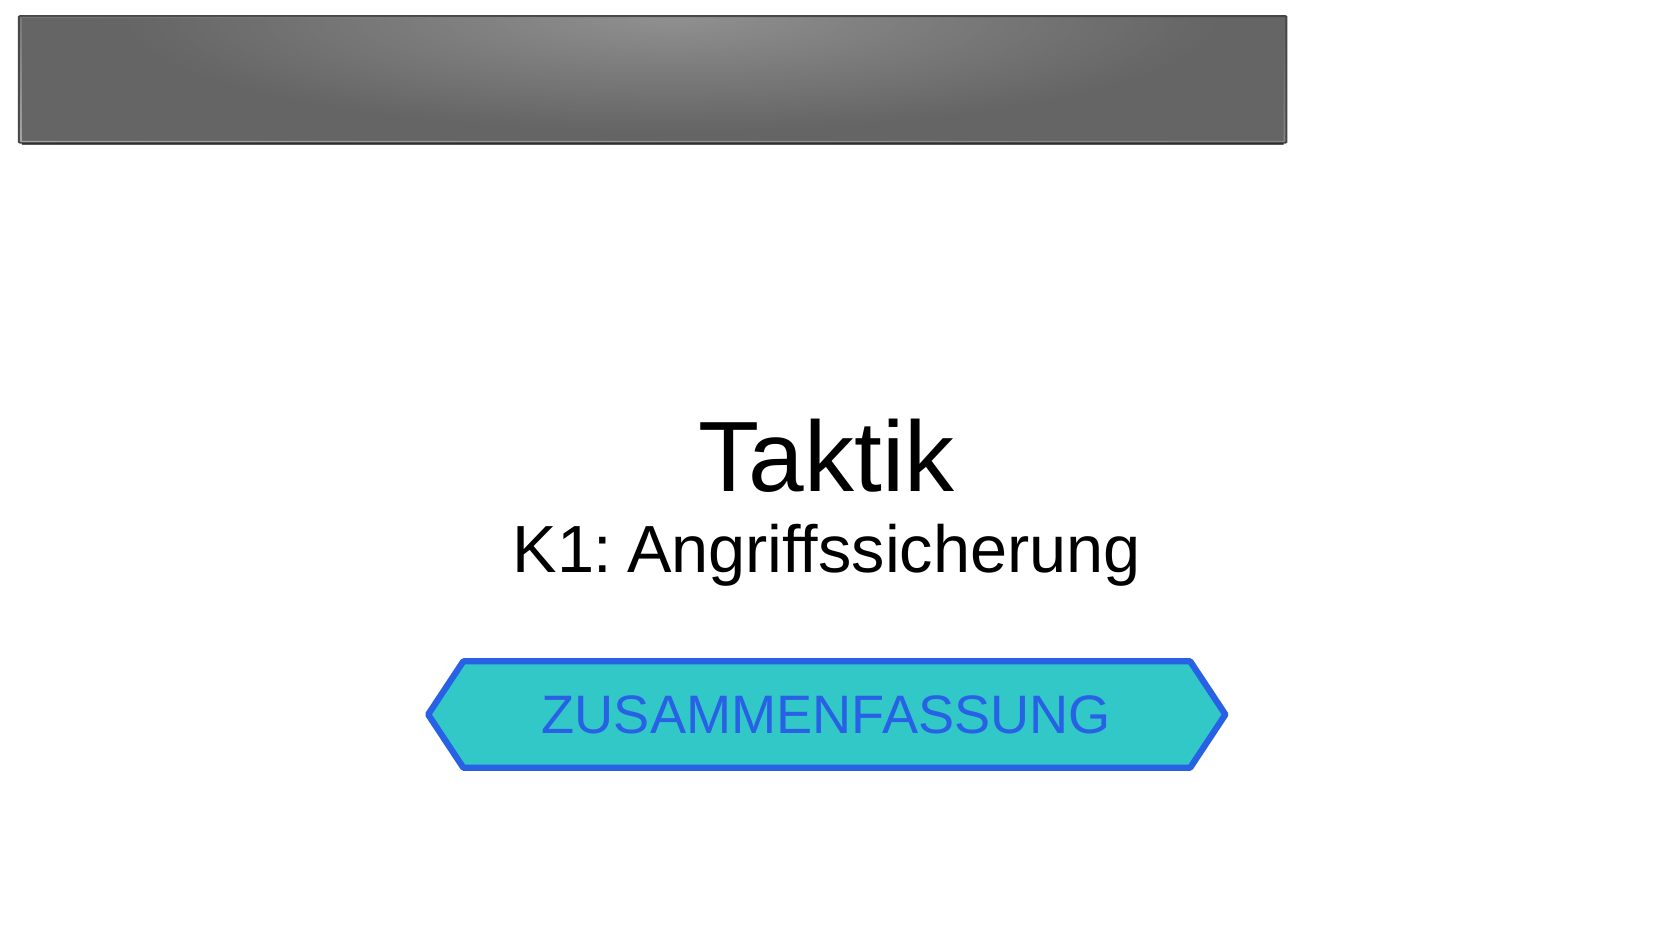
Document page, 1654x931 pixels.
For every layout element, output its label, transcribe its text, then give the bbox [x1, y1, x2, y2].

text_box ZUSAMMENFASSUNG [428, 661, 1226, 768]
subtitle Taktik K1: Angriffssicherung [82, 224, 1571, 764]
